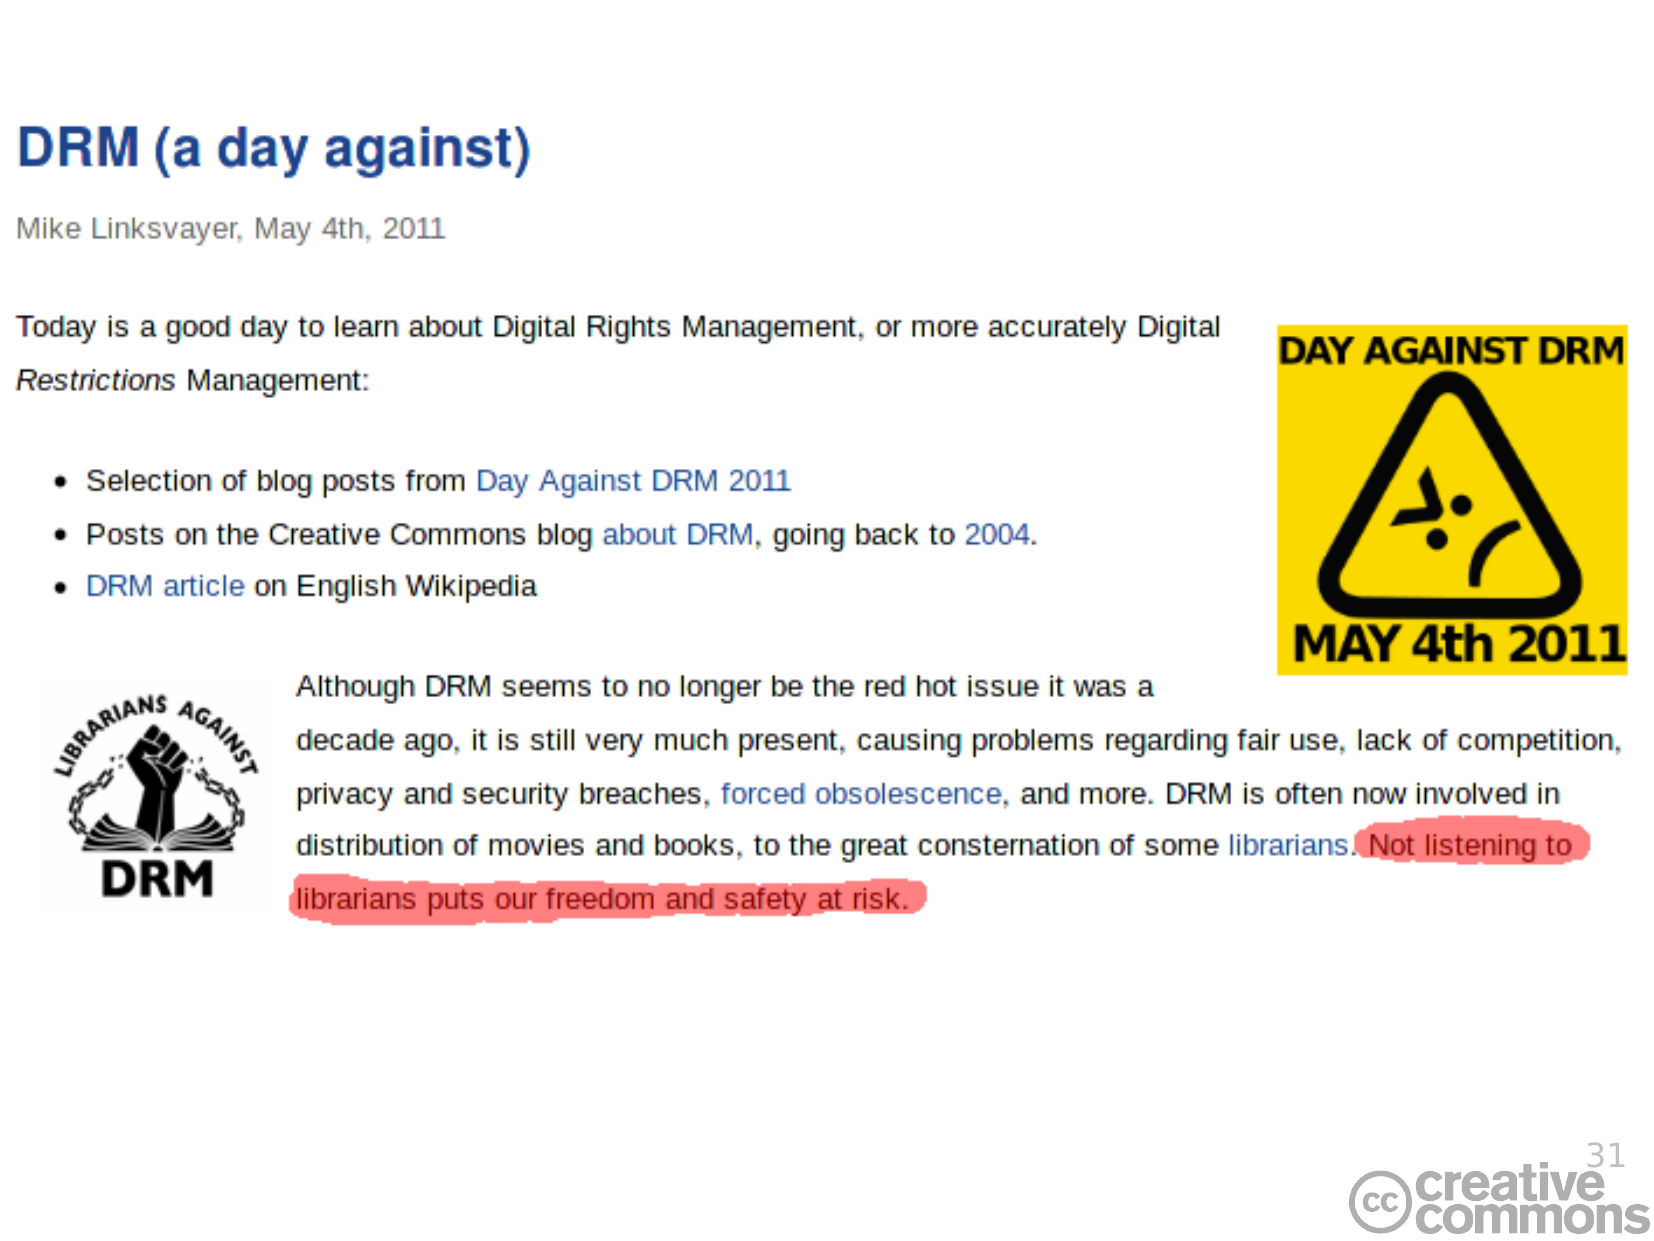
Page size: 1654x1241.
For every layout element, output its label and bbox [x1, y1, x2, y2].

picture [1349, 1162, 1650, 1234]
picture [0, 99, 1653, 940]
